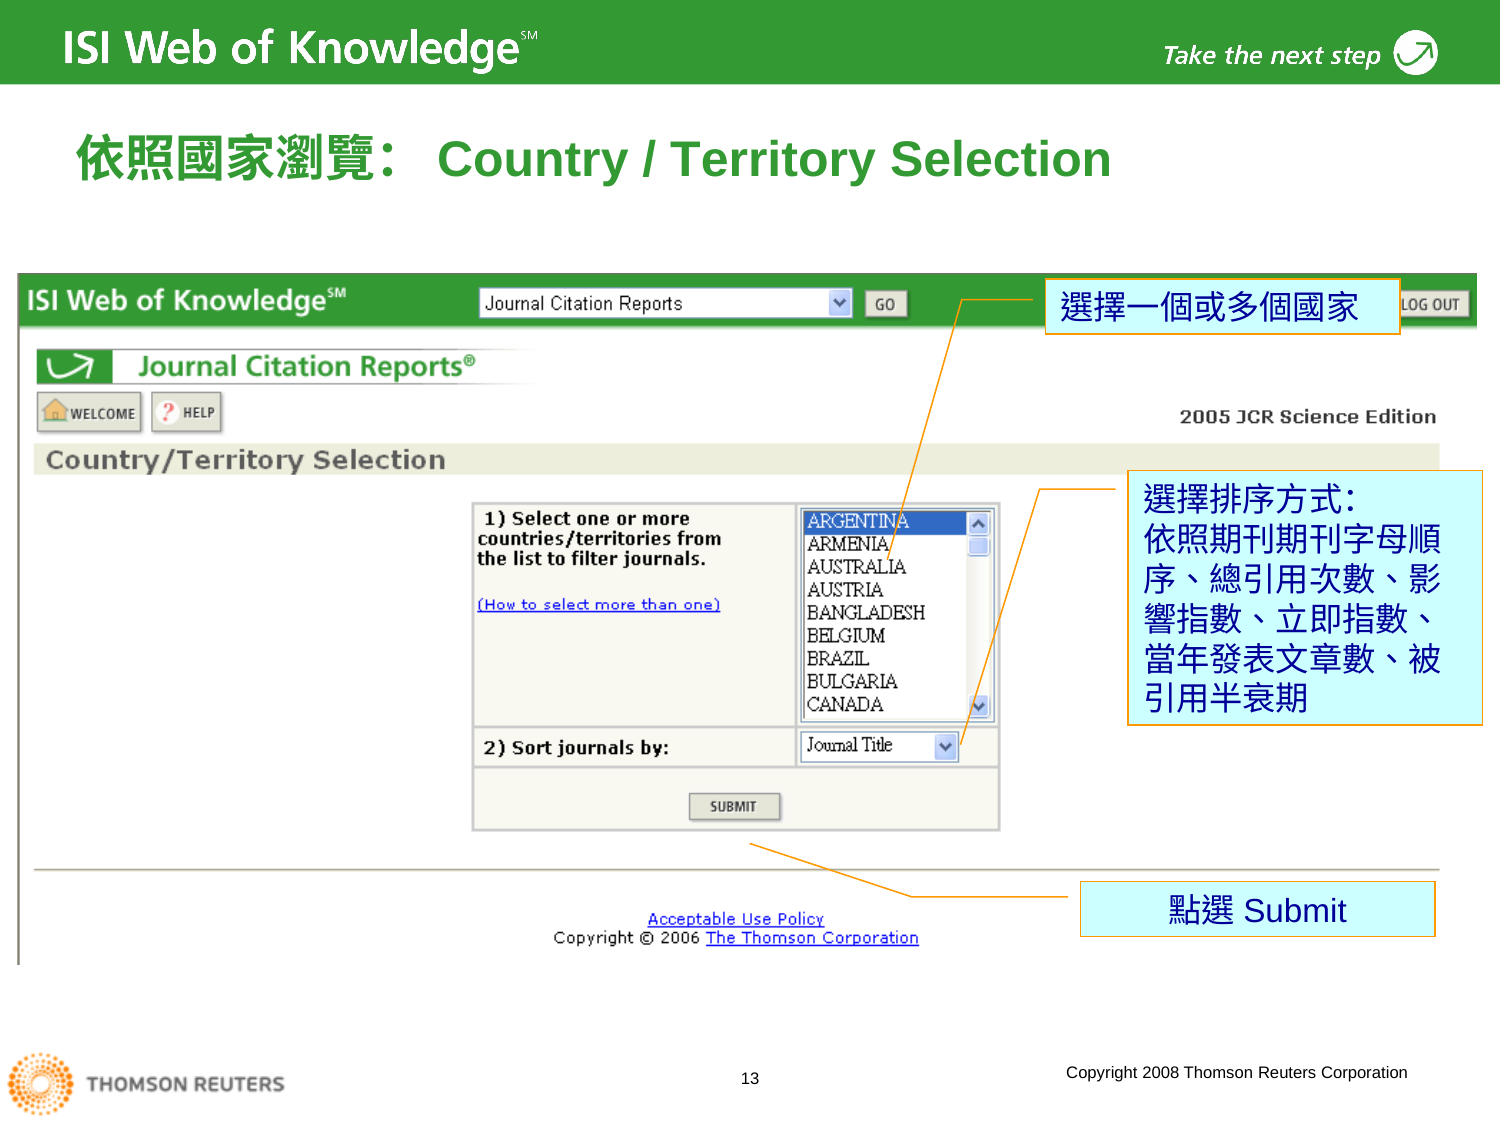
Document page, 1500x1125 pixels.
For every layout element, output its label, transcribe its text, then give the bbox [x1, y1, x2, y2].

title 依照國家瀏覽：Country / Territory Selection [75, 111, 1426, 187]
picture [17, 273, 1477, 965]
text_box 點選Submit [1081, 881, 1435, 936]
text_box 選擇排序方式： 依照期刊期刊字母順序、總引用次數、影響指數、立即指數、當年發表文章數、被引用半衰期 [1128, 470, 1483, 725]
text_box 選擇一個或多個國家 [1045, 279, 1400, 334]
